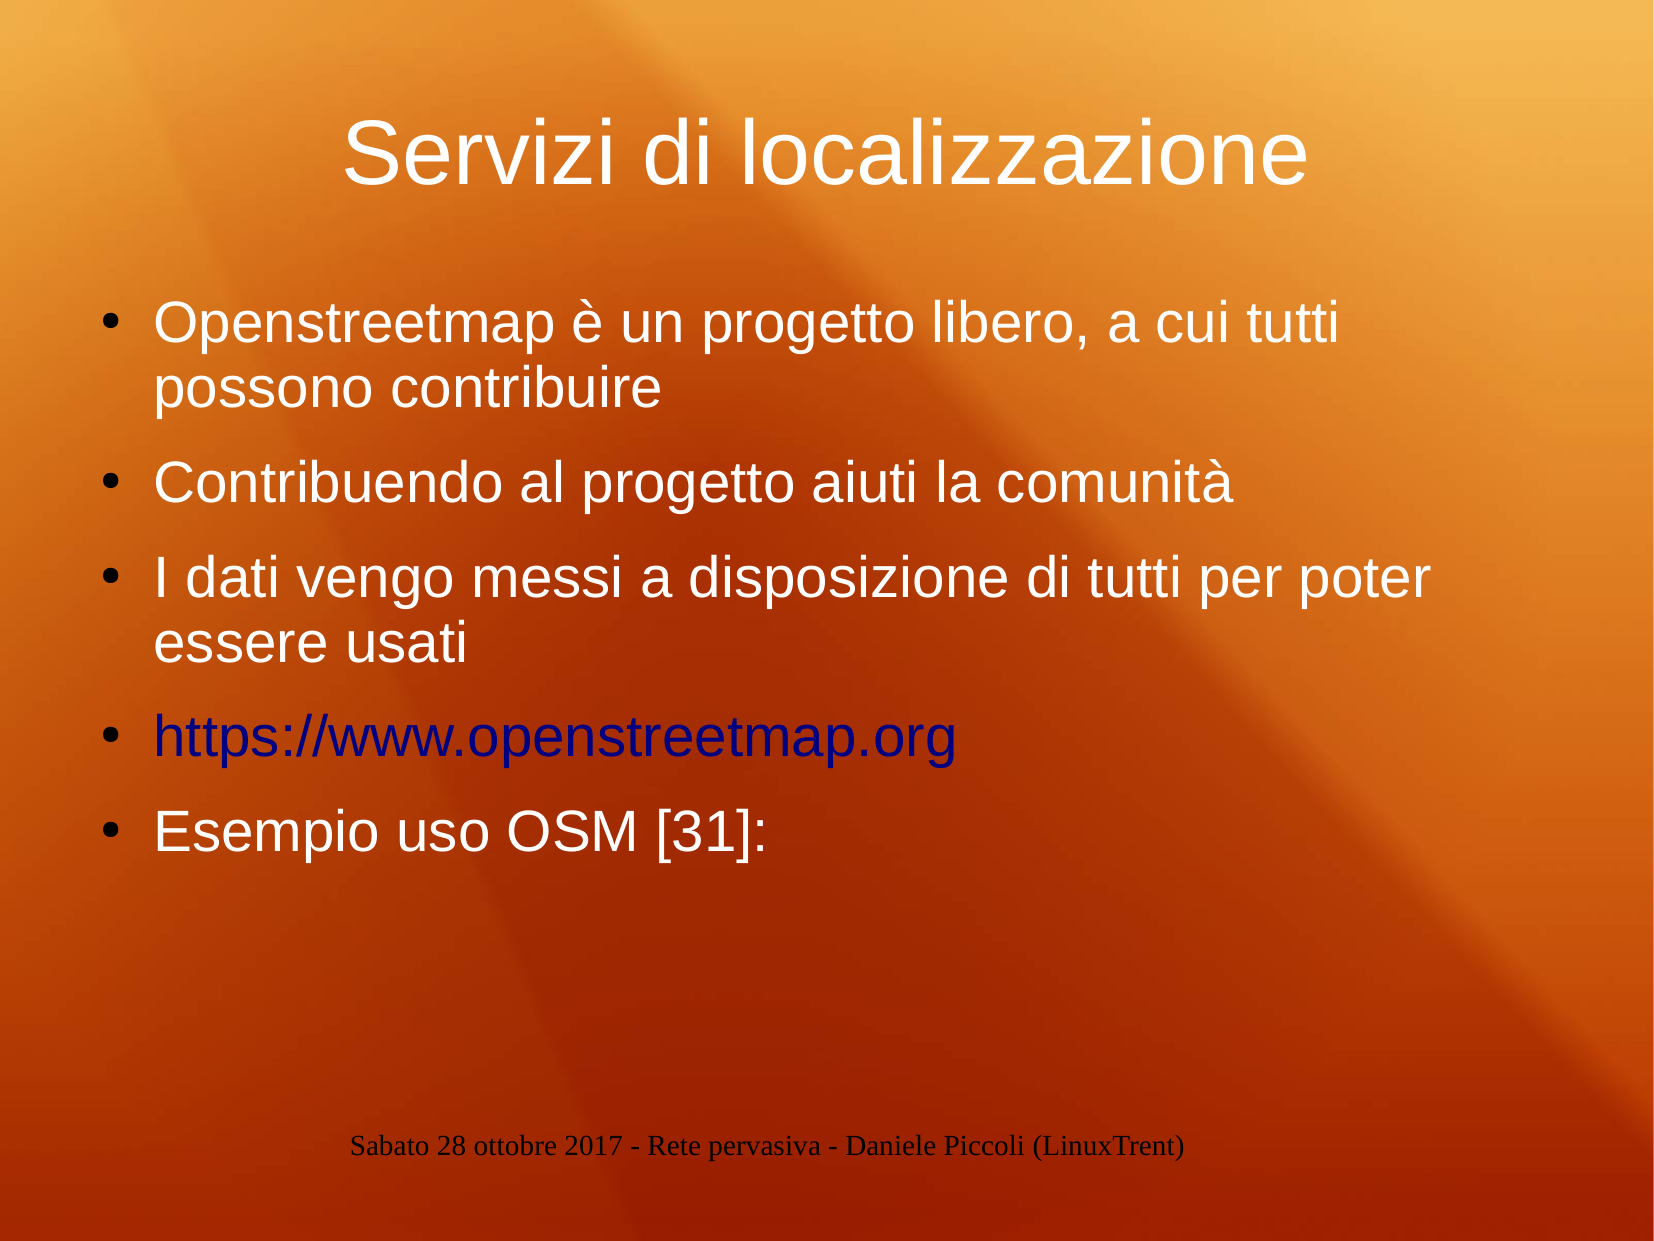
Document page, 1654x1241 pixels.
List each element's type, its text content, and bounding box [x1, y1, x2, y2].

title Servizi di localizzazione [82, 49, 1571, 257]
picture [0, 0, 1654, 1241]
list Openstreetmap è un progetto libero, a cui tutti possono contribuire Contribuendo al progetto aiuti la comunità I dati vengo messi a disposizione di tutti per poter essere usati https://www.openstreetmap.org Esempio uso OSM [31]: [82, 290, 1571, 1010]
